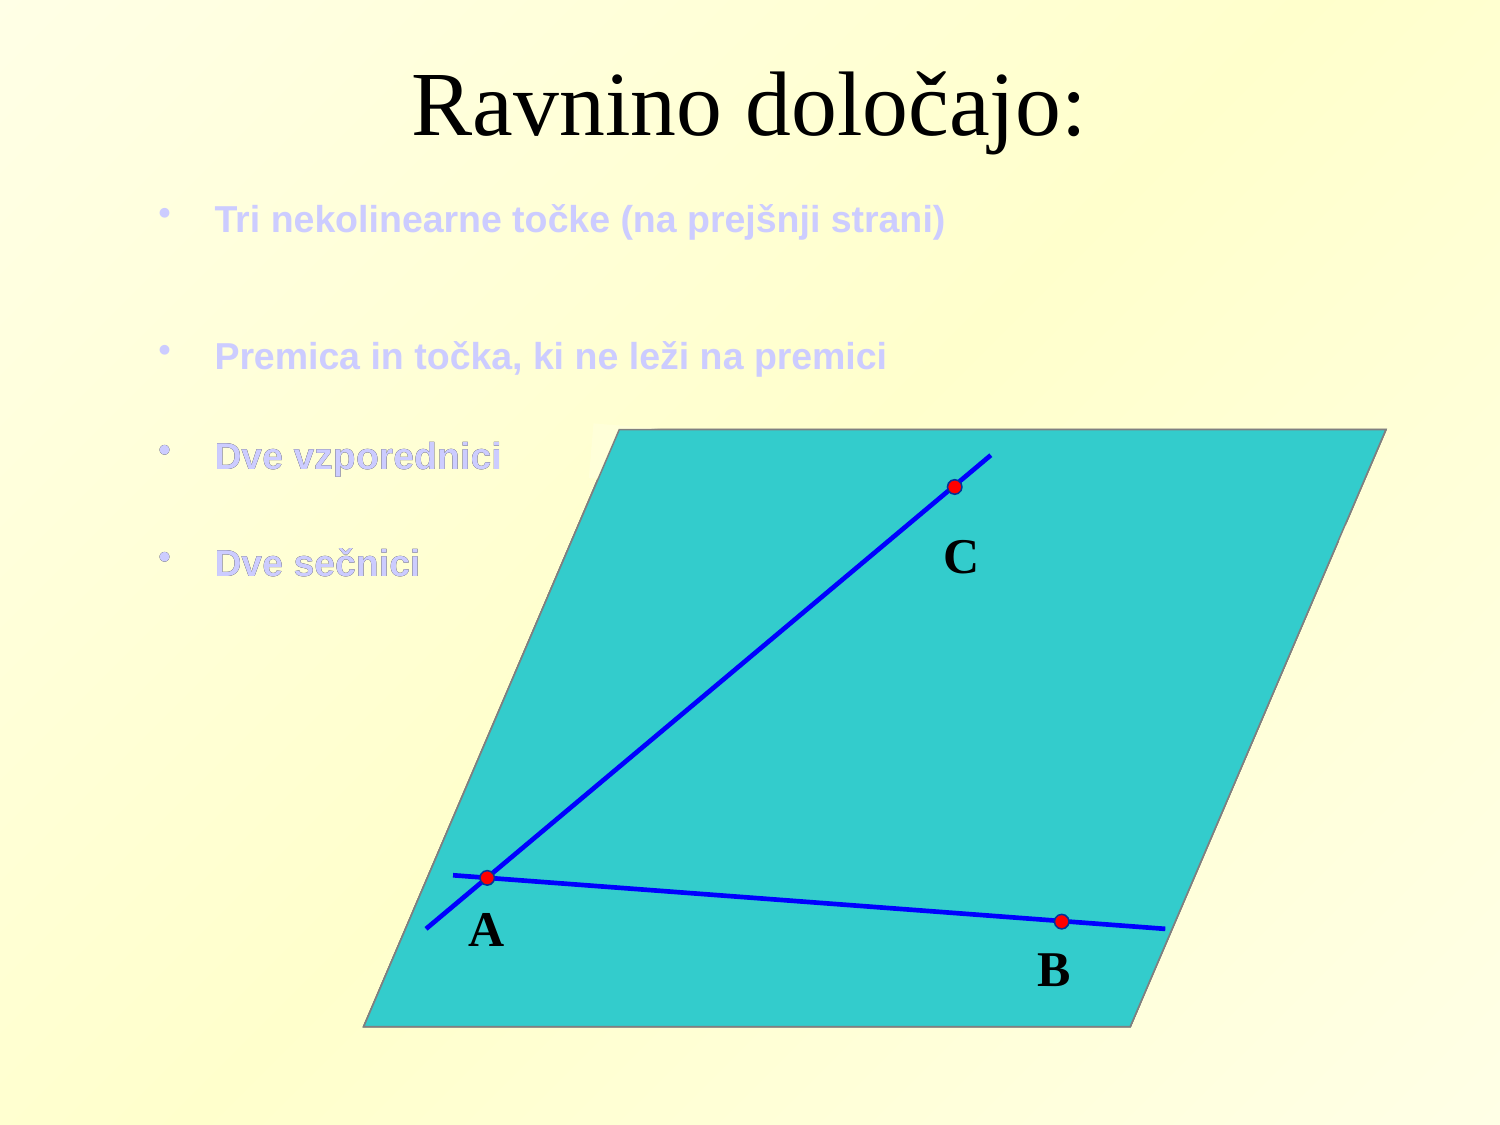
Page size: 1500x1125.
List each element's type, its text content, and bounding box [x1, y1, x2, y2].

text_box Dve sečnici [143, 536, 463, 592]
title Ravnino določajo: [112, 4, 1388, 193]
text_box Dve vzporednici [143, 429, 530, 485]
text_box Tri nekolinearne točke (na prejšnji strani) [143, 193, 1166, 250]
text_box A [453, 889, 520, 964]
text_box B [1022, 928, 1086, 1004]
text_box C [928, 516, 995, 592]
text_box Premica in točka, ki ne leži na premici [143, 329, 1349, 430]
text_box [363, 429, 1386, 1027]
